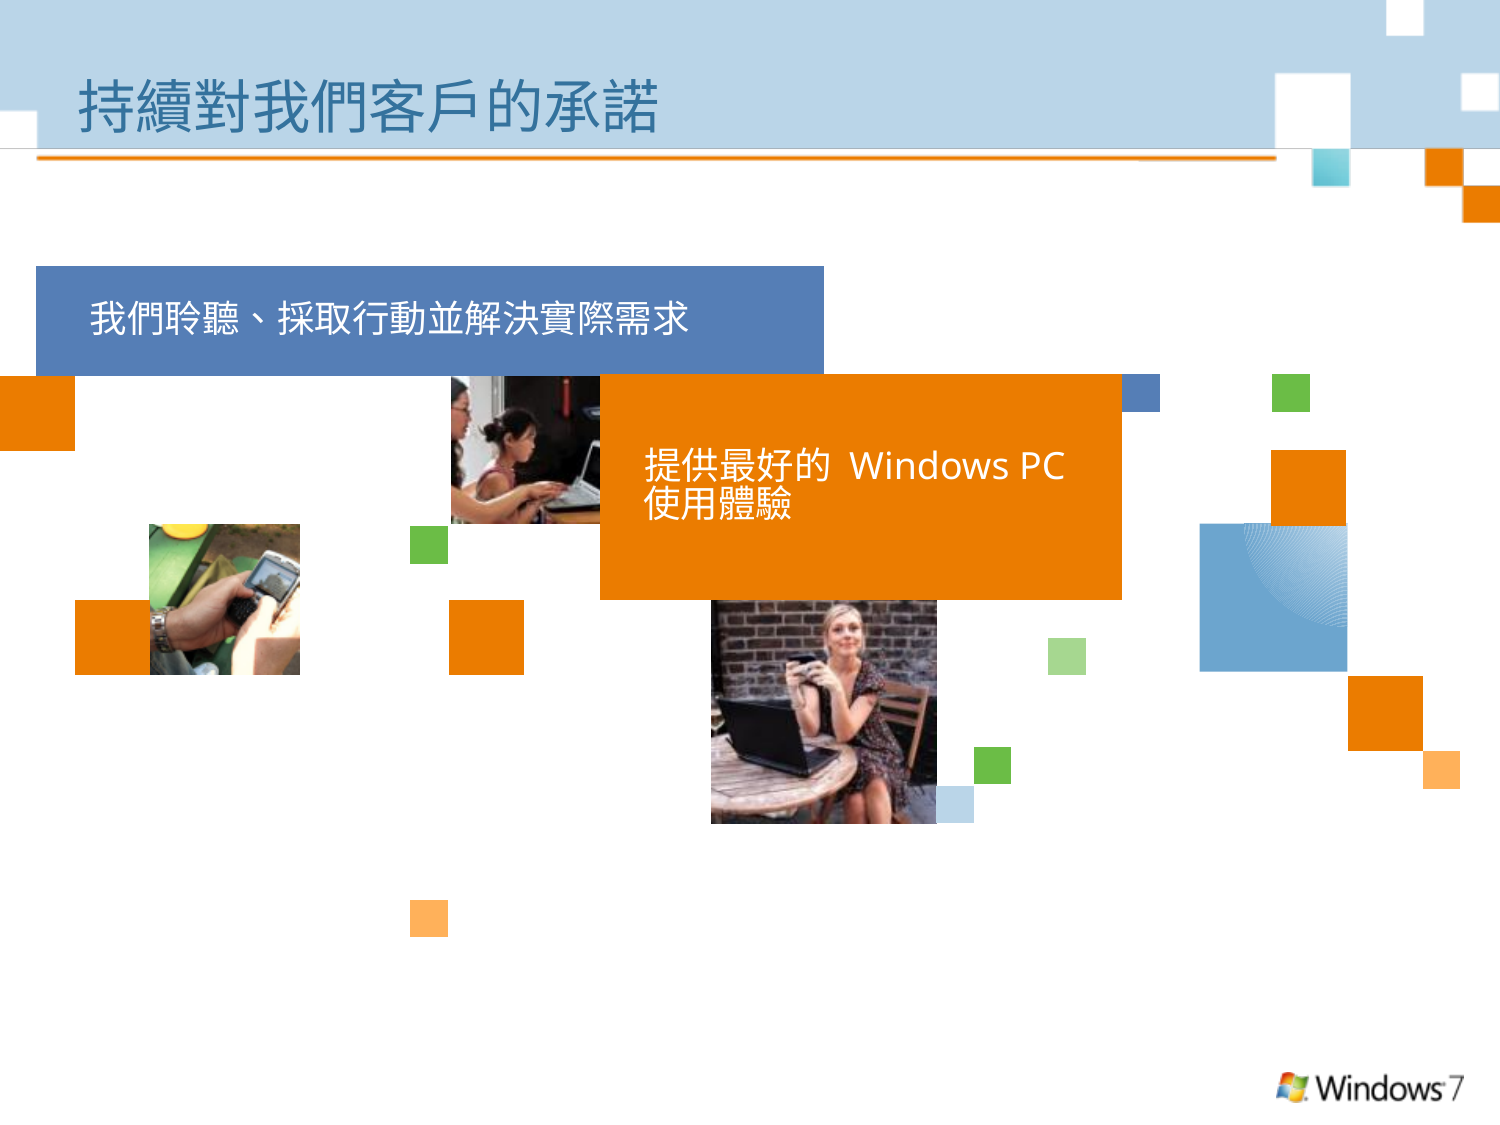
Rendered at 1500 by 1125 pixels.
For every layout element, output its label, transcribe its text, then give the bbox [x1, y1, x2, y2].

text_box [410, 526, 448, 564]
text_box [974, 747, 1011, 784]
text_box 我們聆聽、採取行動並解決實際需求 [36, 266, 824, 376]
text_box [449, 600, 524, 675]
title 持續對我們客戶的承諾 [62, 62, 1413, 150]
text_box [1048, 638, 1086, 675]
text_box [0, 376, 75, 451]
text_box 提供最好的 Windows PC 使用體驗 [600, 374, 1122, 600]
picture [149, 524, 300, 675]
text_box [1348, 676, 1460, 789]
picture [451, 376, 600, 524]
text_box [1272, 374, 1310, 412]
text_box [1122, 374, 1160, 412]
text_box [936, 786, 974, 823]
text_box [1200, 450, 1347, 671]
picture [711, 600, 937, 824]
text_box [410, 900, 448, 937]
text_box [75, 600, 150, 675]
